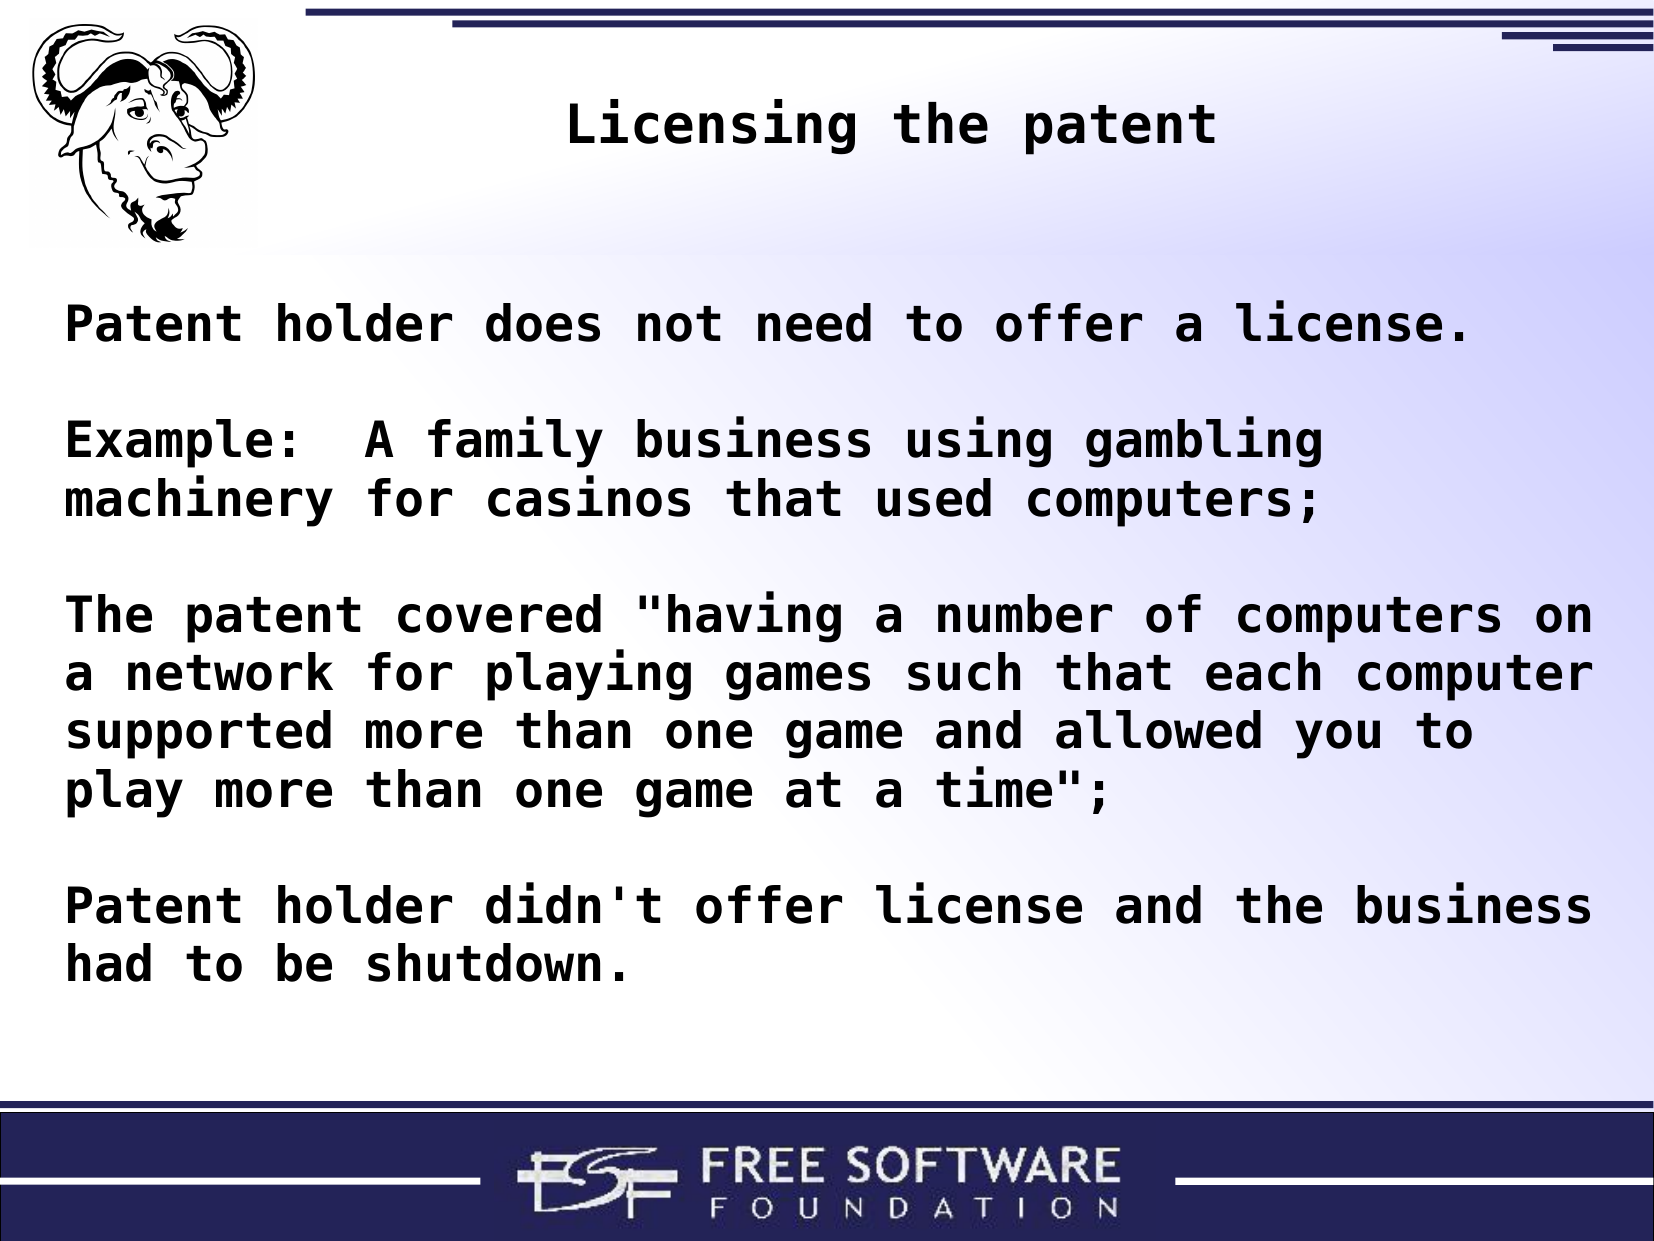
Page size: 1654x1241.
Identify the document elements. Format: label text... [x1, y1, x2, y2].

text_box Licensing the patent [317, 93, 1468, 157]
picture [494, 1119, 1156, 1241]
picture [29, 18, 258, 248]
text_box [0, 0, 1654, 1241]
text_box Patent holder does not need to offer a license. Example: A family business using gambling machinery for casinos that used computers; The patent covered "having a number of computers on a network for playing games such that each computer supported more than one game and allowed you to play more than one game at a time"; Patent holder didn't offer license and the business had to be shutdown. [64, 294, 1611, 994]
